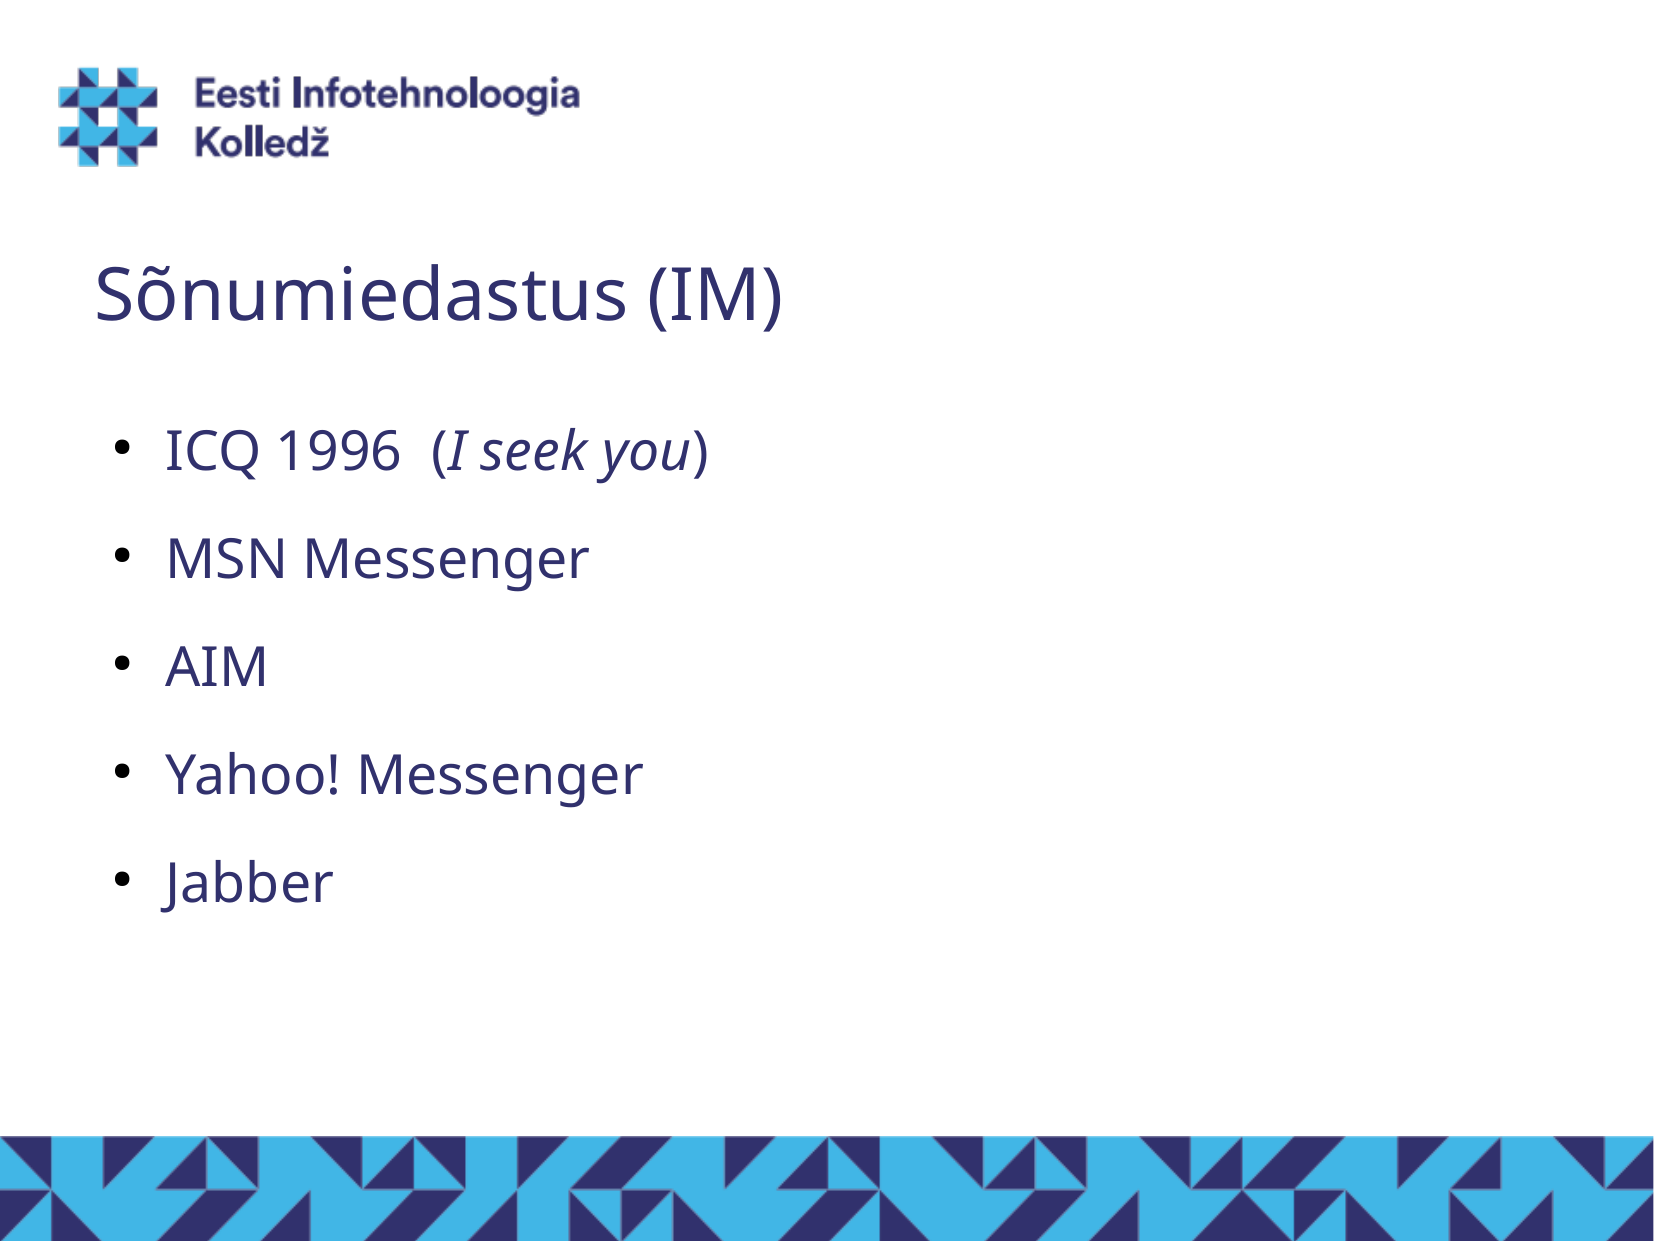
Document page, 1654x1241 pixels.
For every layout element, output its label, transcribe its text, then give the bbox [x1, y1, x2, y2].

title Sõnumiedastus (IM) [94, 188, 1607, 396]
list ICQ 1996 (I seek you) MSN Messenger AIM Yahoo! Messenger Jabber [94, 411, 1607, 1111]
